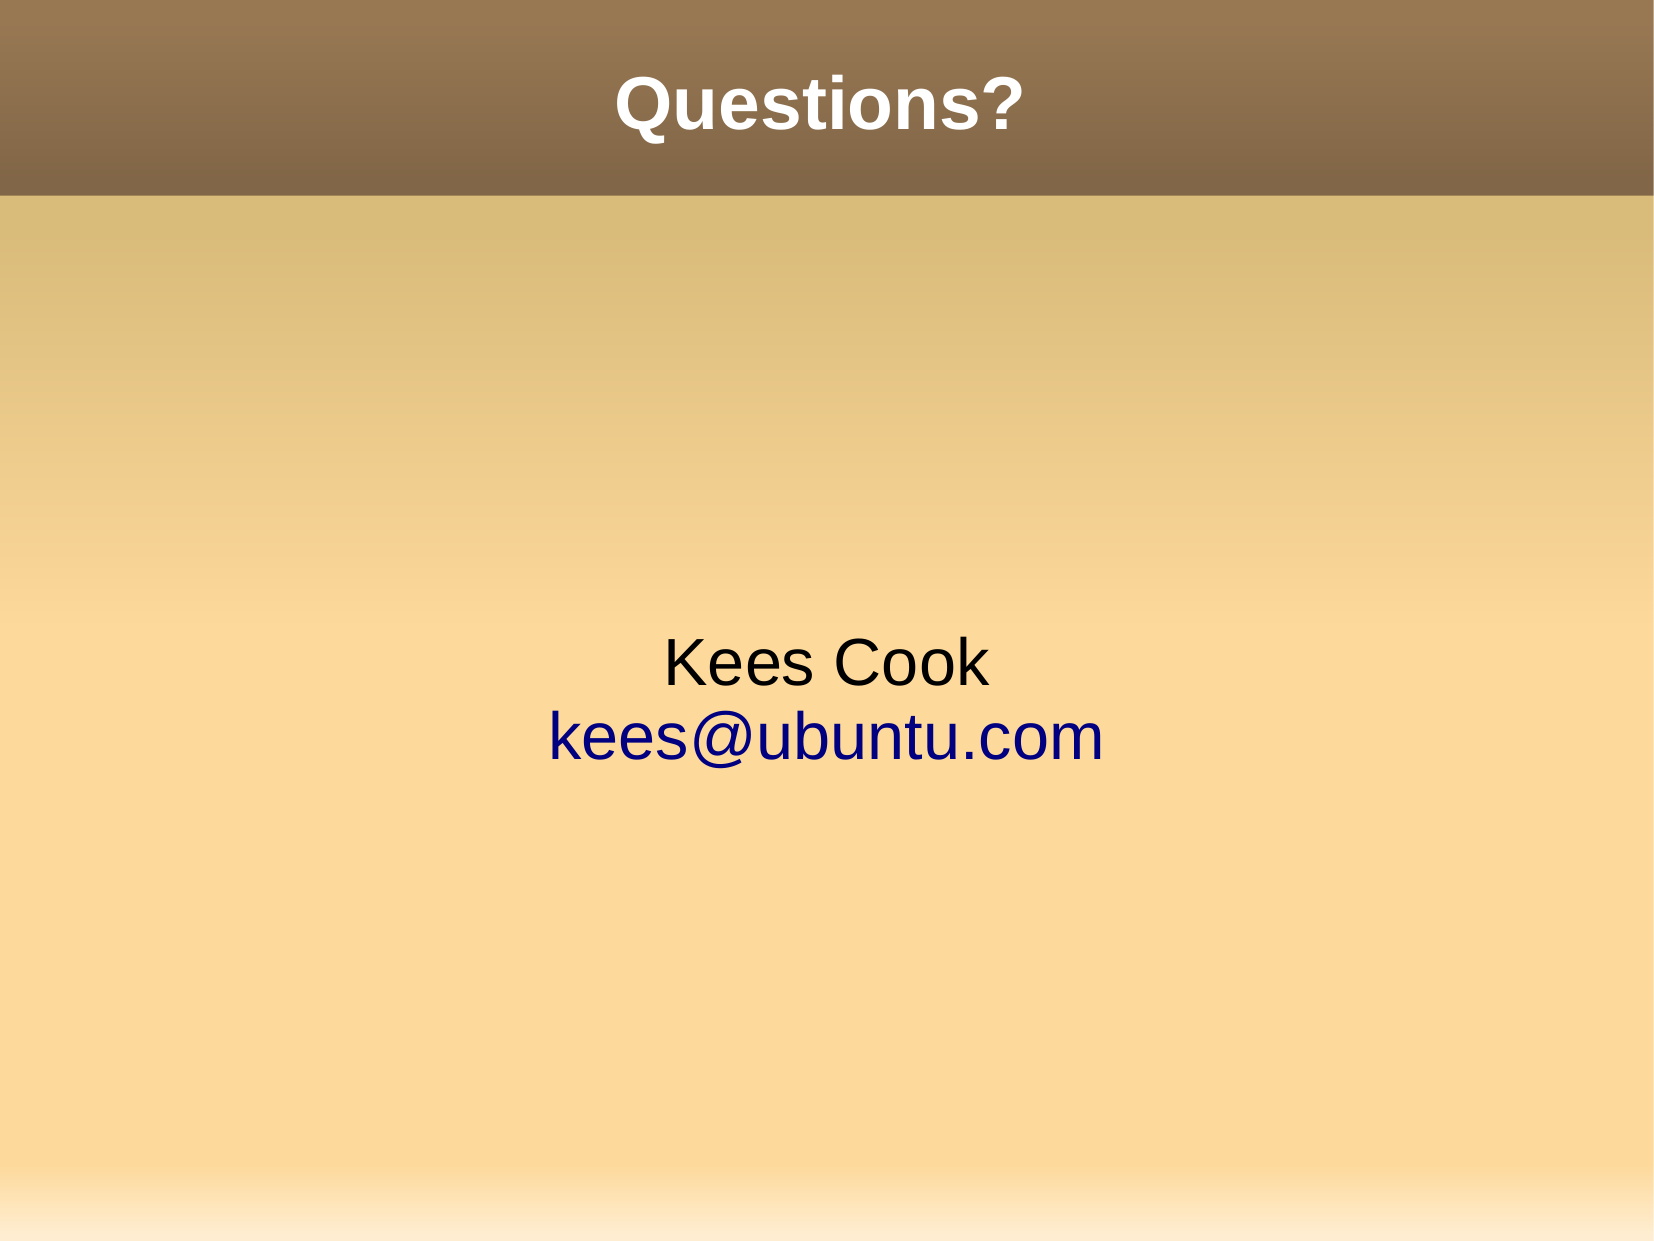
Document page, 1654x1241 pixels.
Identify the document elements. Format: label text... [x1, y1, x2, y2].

subtitle Kees Cook kees@ubuntu.com [82, 290, 1571, 1109]
picture [0, 0, 1654, 1241]
title Questions? [76, 0, 1565, 208]
